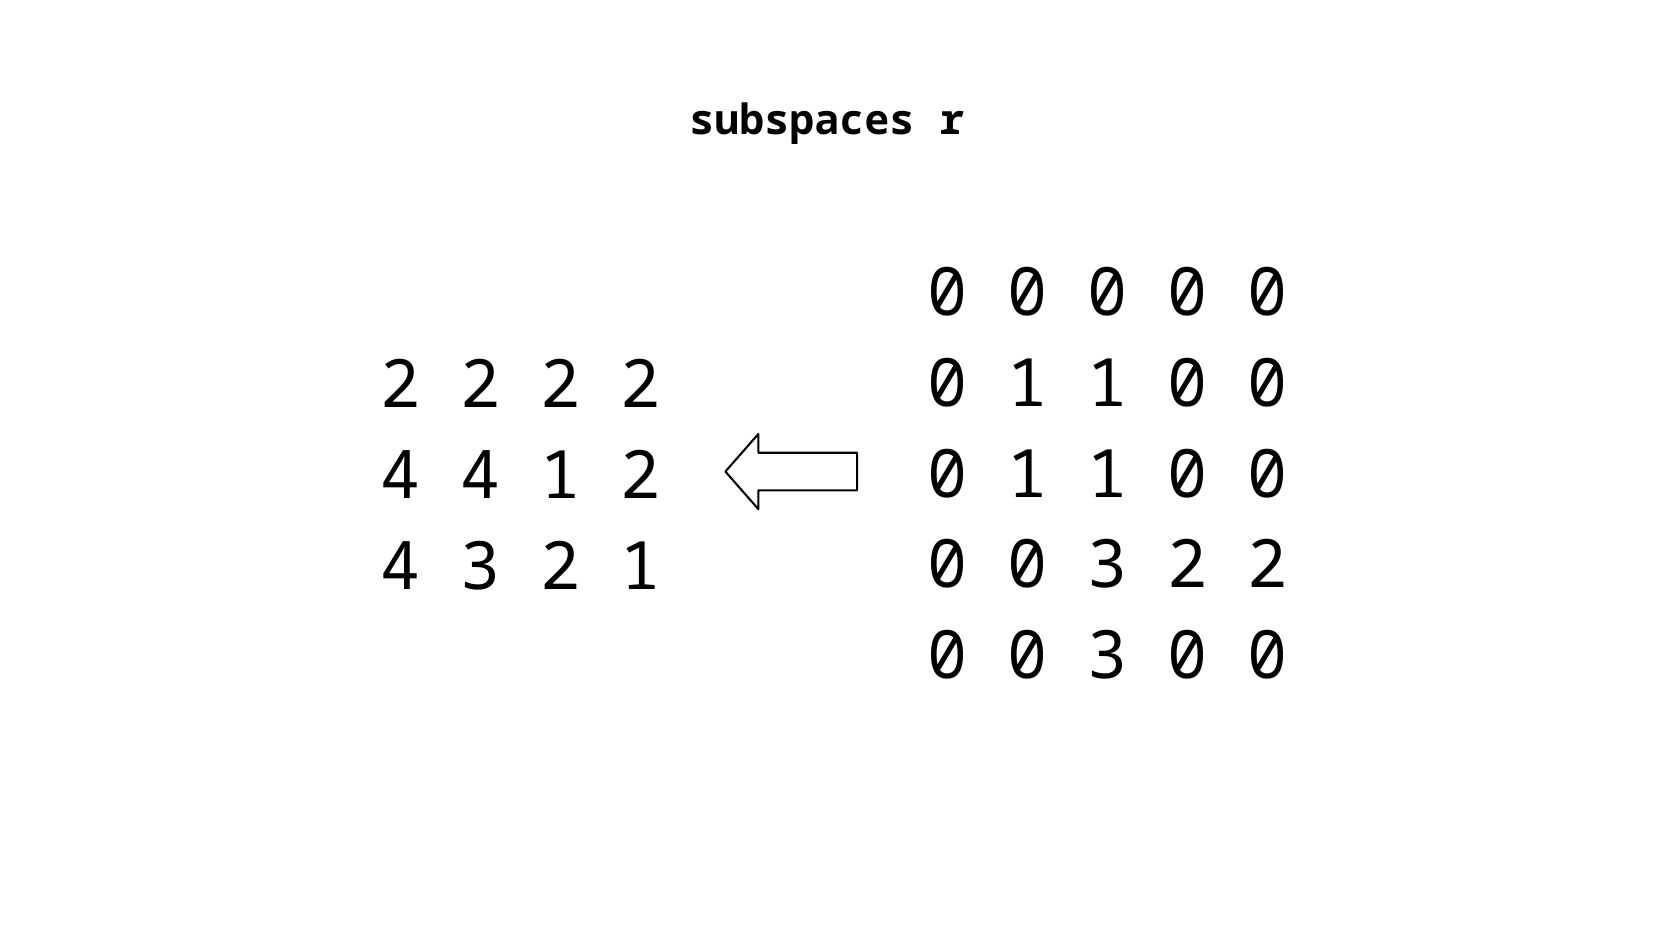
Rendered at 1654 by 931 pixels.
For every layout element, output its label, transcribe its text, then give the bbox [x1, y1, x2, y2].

text_box 0 0 0 0 0 0 1 1 0 0 0 1 1 0 0 0 0 3 2 2 0 0 3 0 0 [912, 273, 1326, 670]
text_box subspaces r [664, 0, 990, 237]
text_box 2 2 2 2 4 4 1 2 4 3 2 1 [366, 350, 691, 595]
